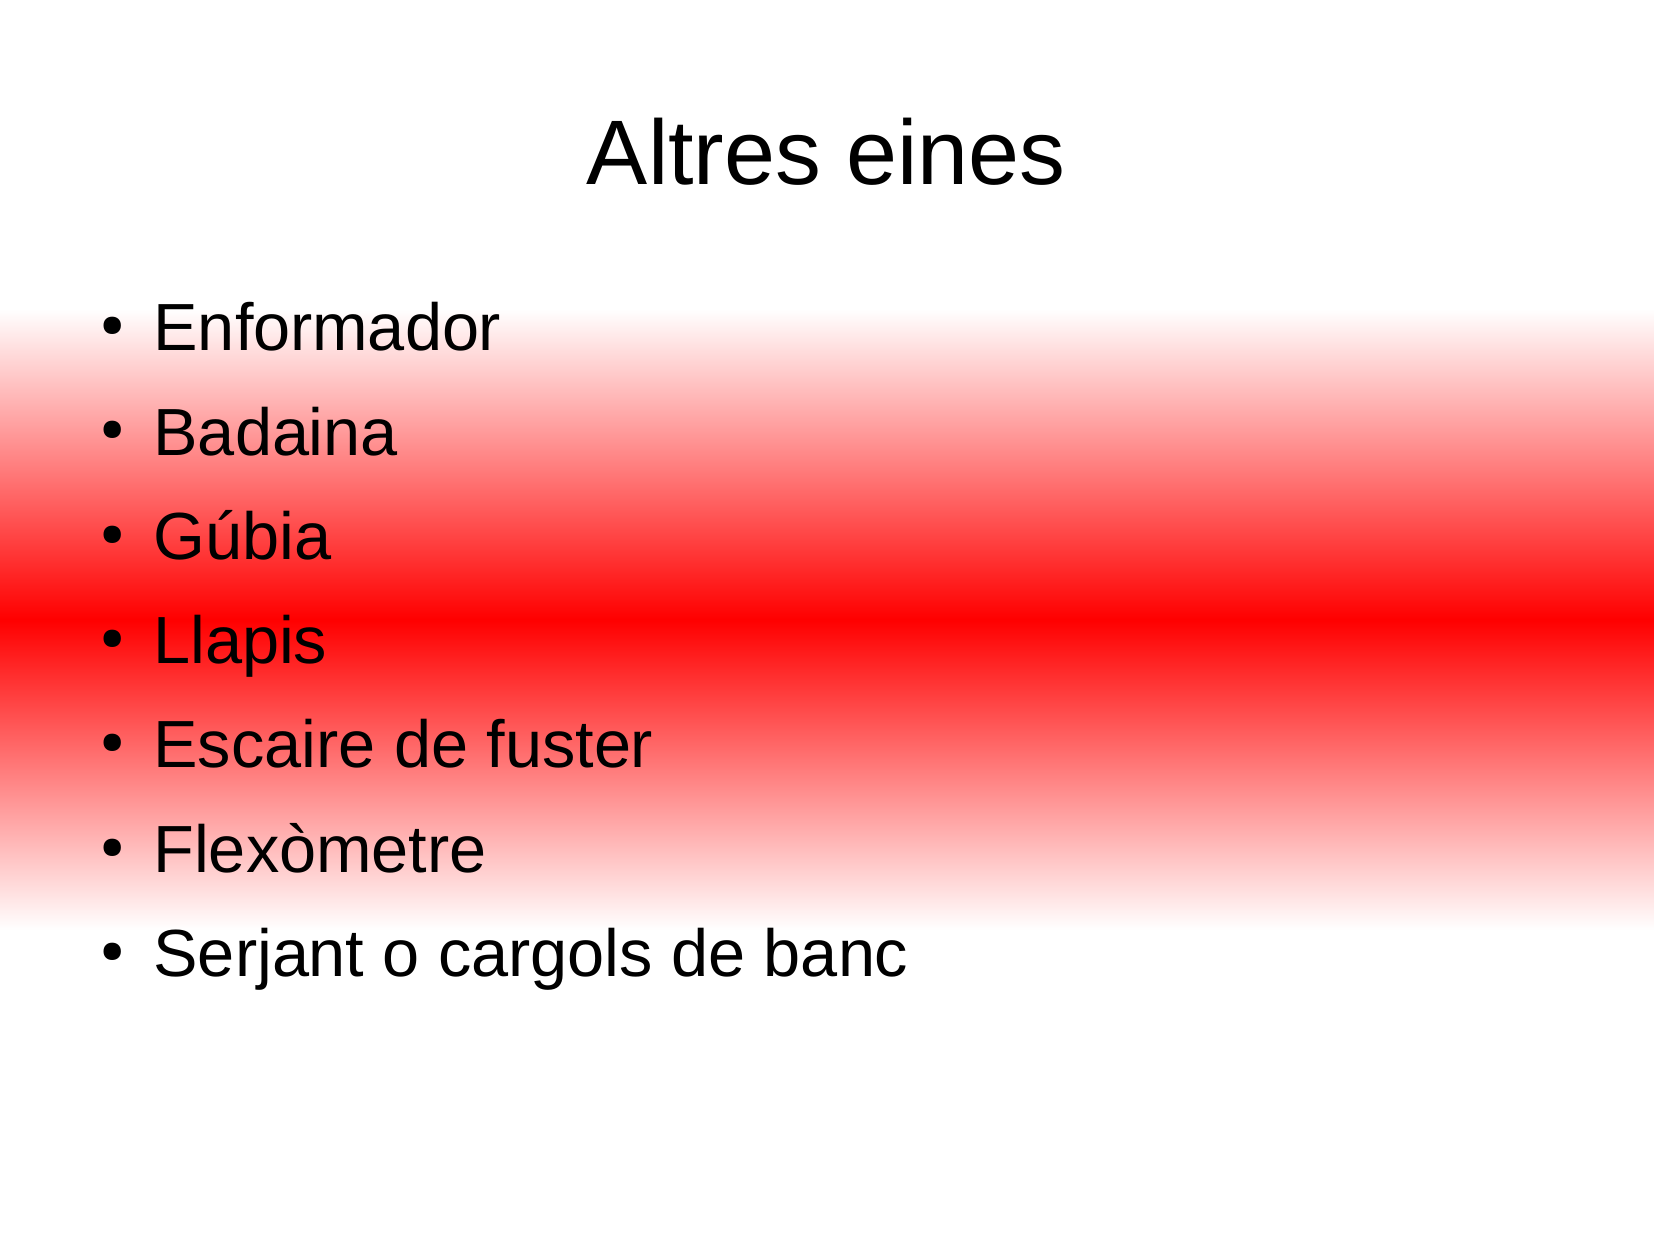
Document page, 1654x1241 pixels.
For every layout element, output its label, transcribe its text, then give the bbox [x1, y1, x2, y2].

title Altres eines [82, 56, 1571, 250]
list Enformador Badaina Gúbia Llapis Escaire de fuster Flexòmetre Serjant o cargols de banc [82, 290, 1571, 1109]
